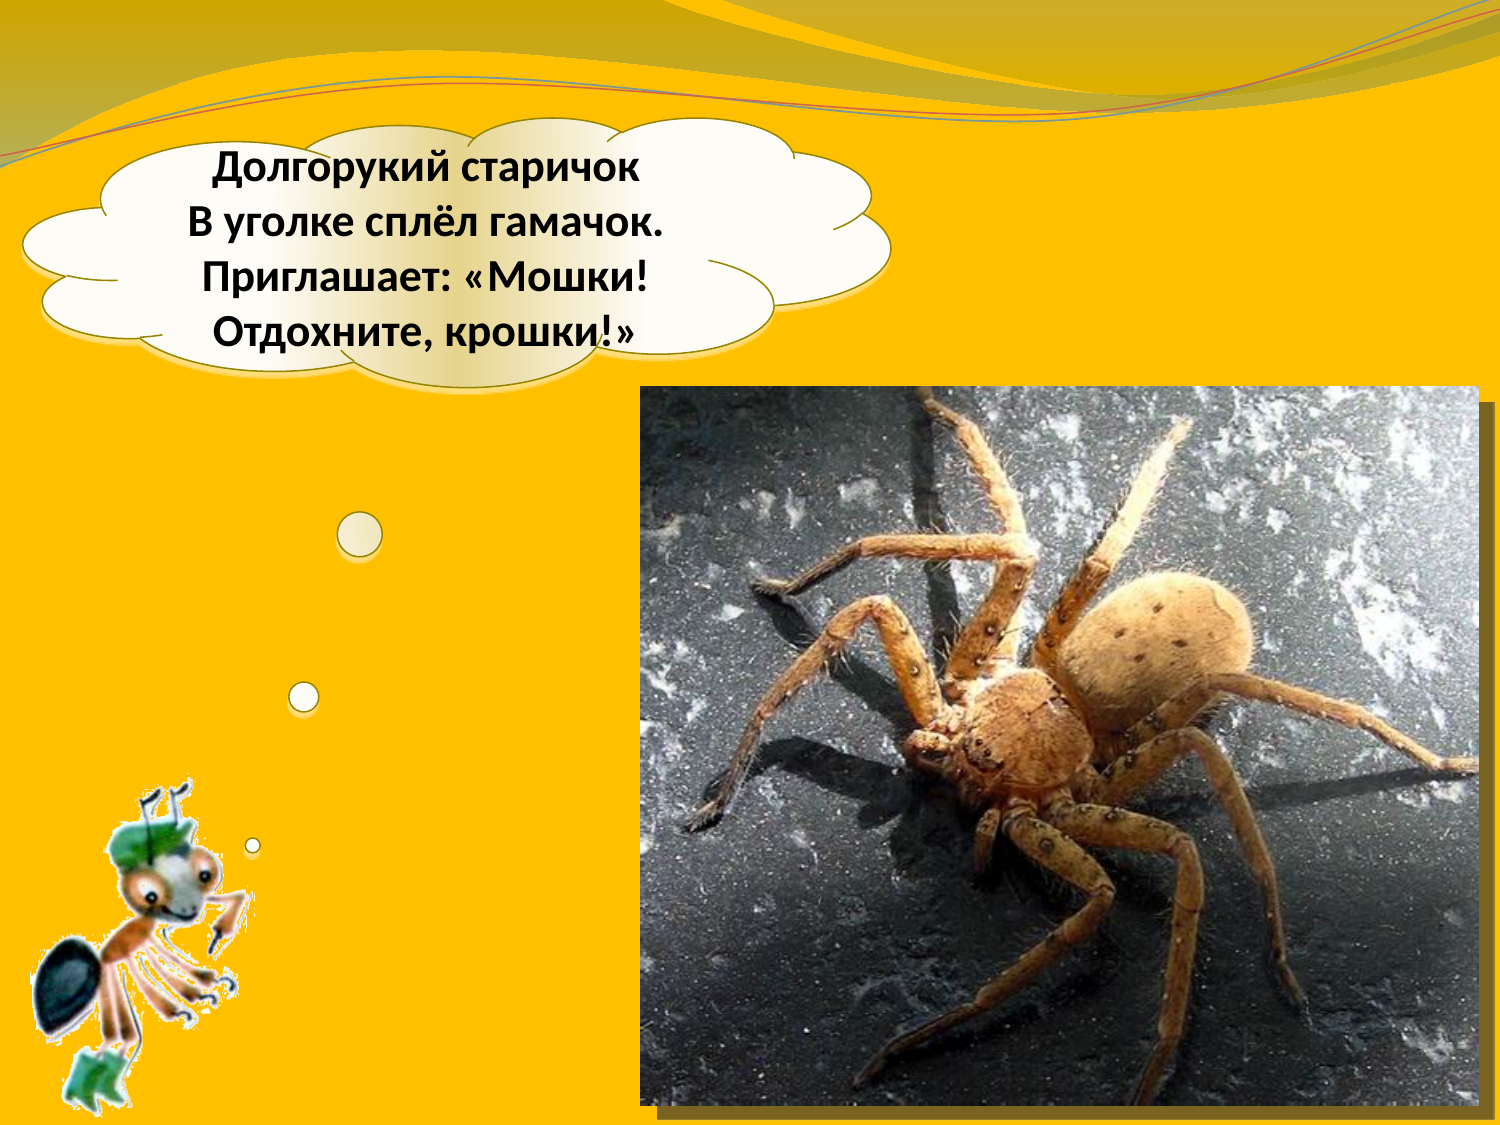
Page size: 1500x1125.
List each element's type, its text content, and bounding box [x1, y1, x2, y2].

text_box Долгорукий старичок В уголке сплёл гамачок. Приглашает: «Мошки! Отдохните, крошки!» [337, 511, 383, 557]
text_box Долгорукий старичок В уголке сплёл гамачок. Приглашает: «Мошки! Отдохните, крошки!» [22, 117, 891, 388]
picture [23, 773, 255, 1125]
picture [640, 386, 1479, 1106]
